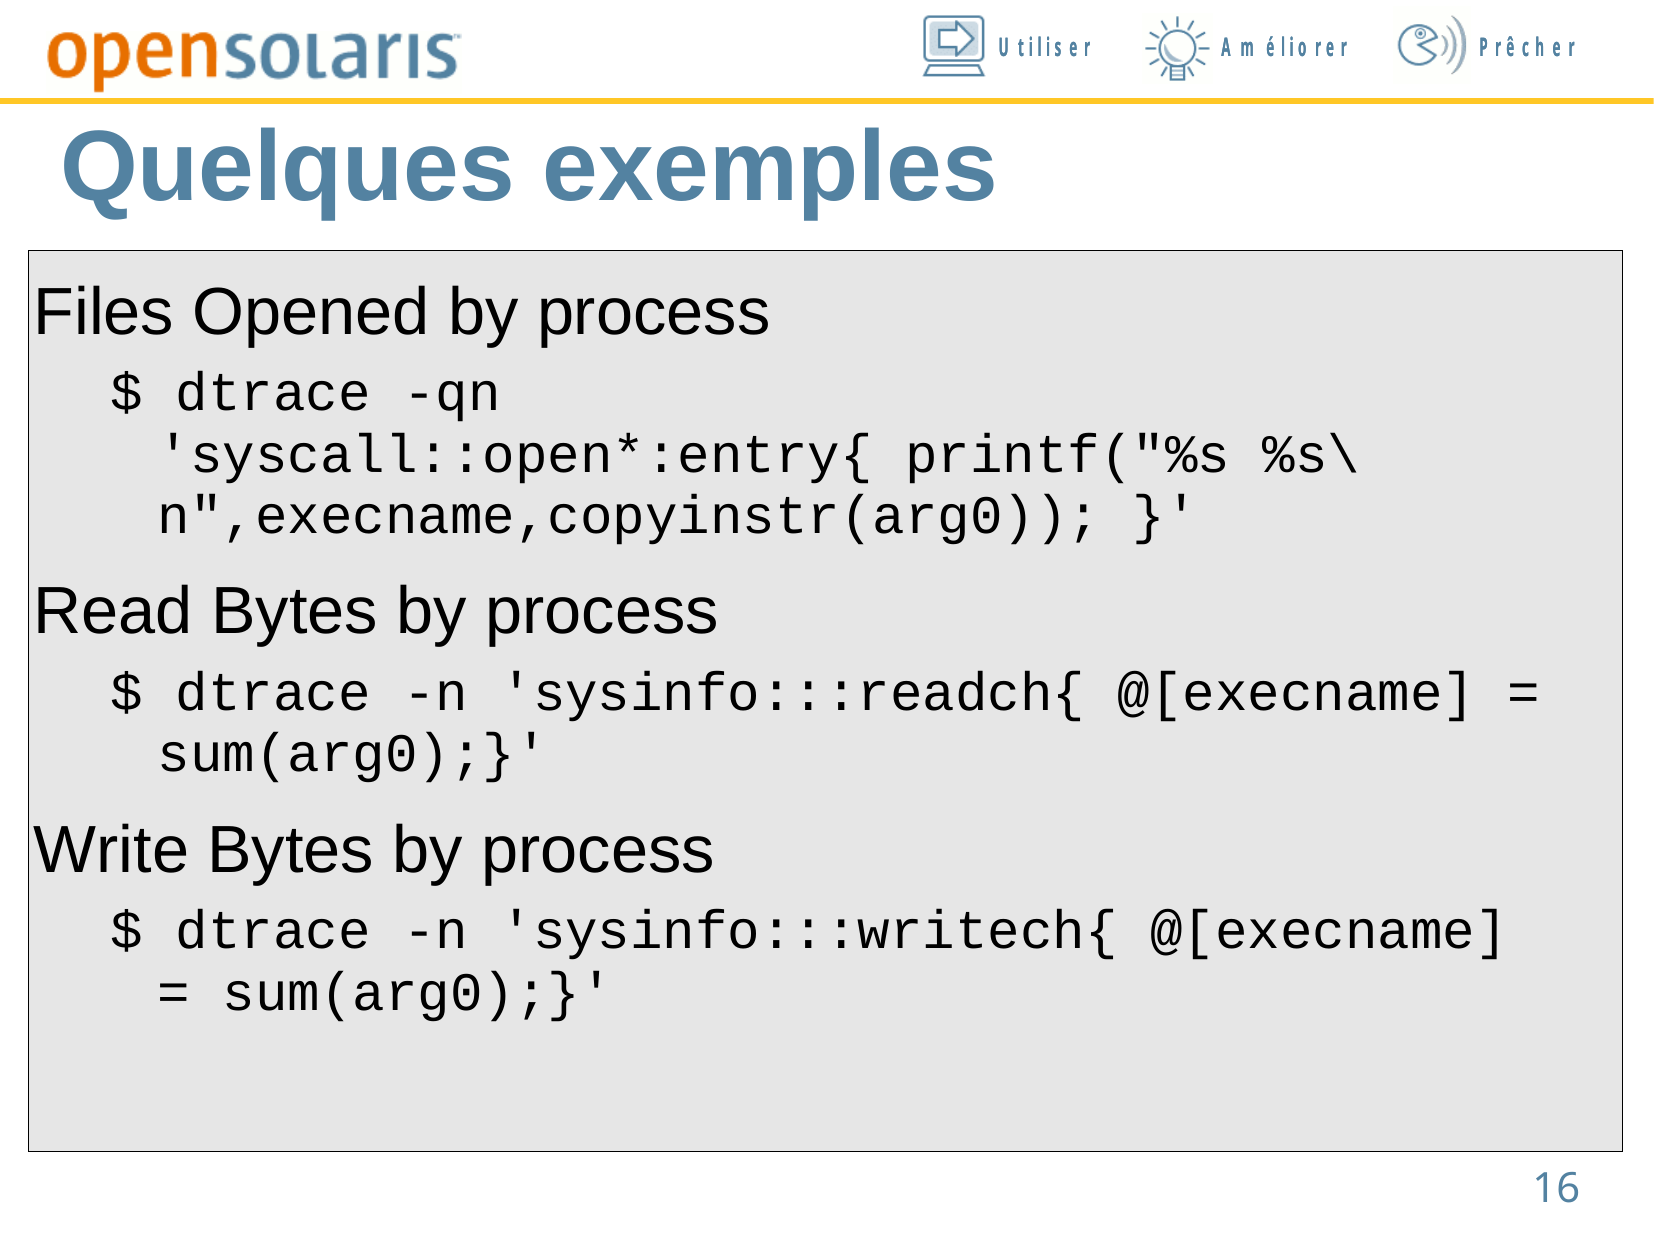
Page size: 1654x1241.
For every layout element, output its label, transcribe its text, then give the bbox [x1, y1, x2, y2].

list Files Opened by process $ dtrace -qn 'syscall::open*:entry{ printf("%s %s\n",execname,copyinstr(arg0)); }' Read Bytes by process $ dtrace -n 'sysinfo:::readch{ @[execname] = sum(arg0);}' Write Bytes by process $ dtrace -n 'sysinfo:::writech{ @[execname] = sum(arg0);}' [16, 273, 1571, 1141]
text_box [28, 250, 1623, 1152]
picture [46, 31, 462, 94]
title Quelques exemples [60, 109, 1534, 222]
